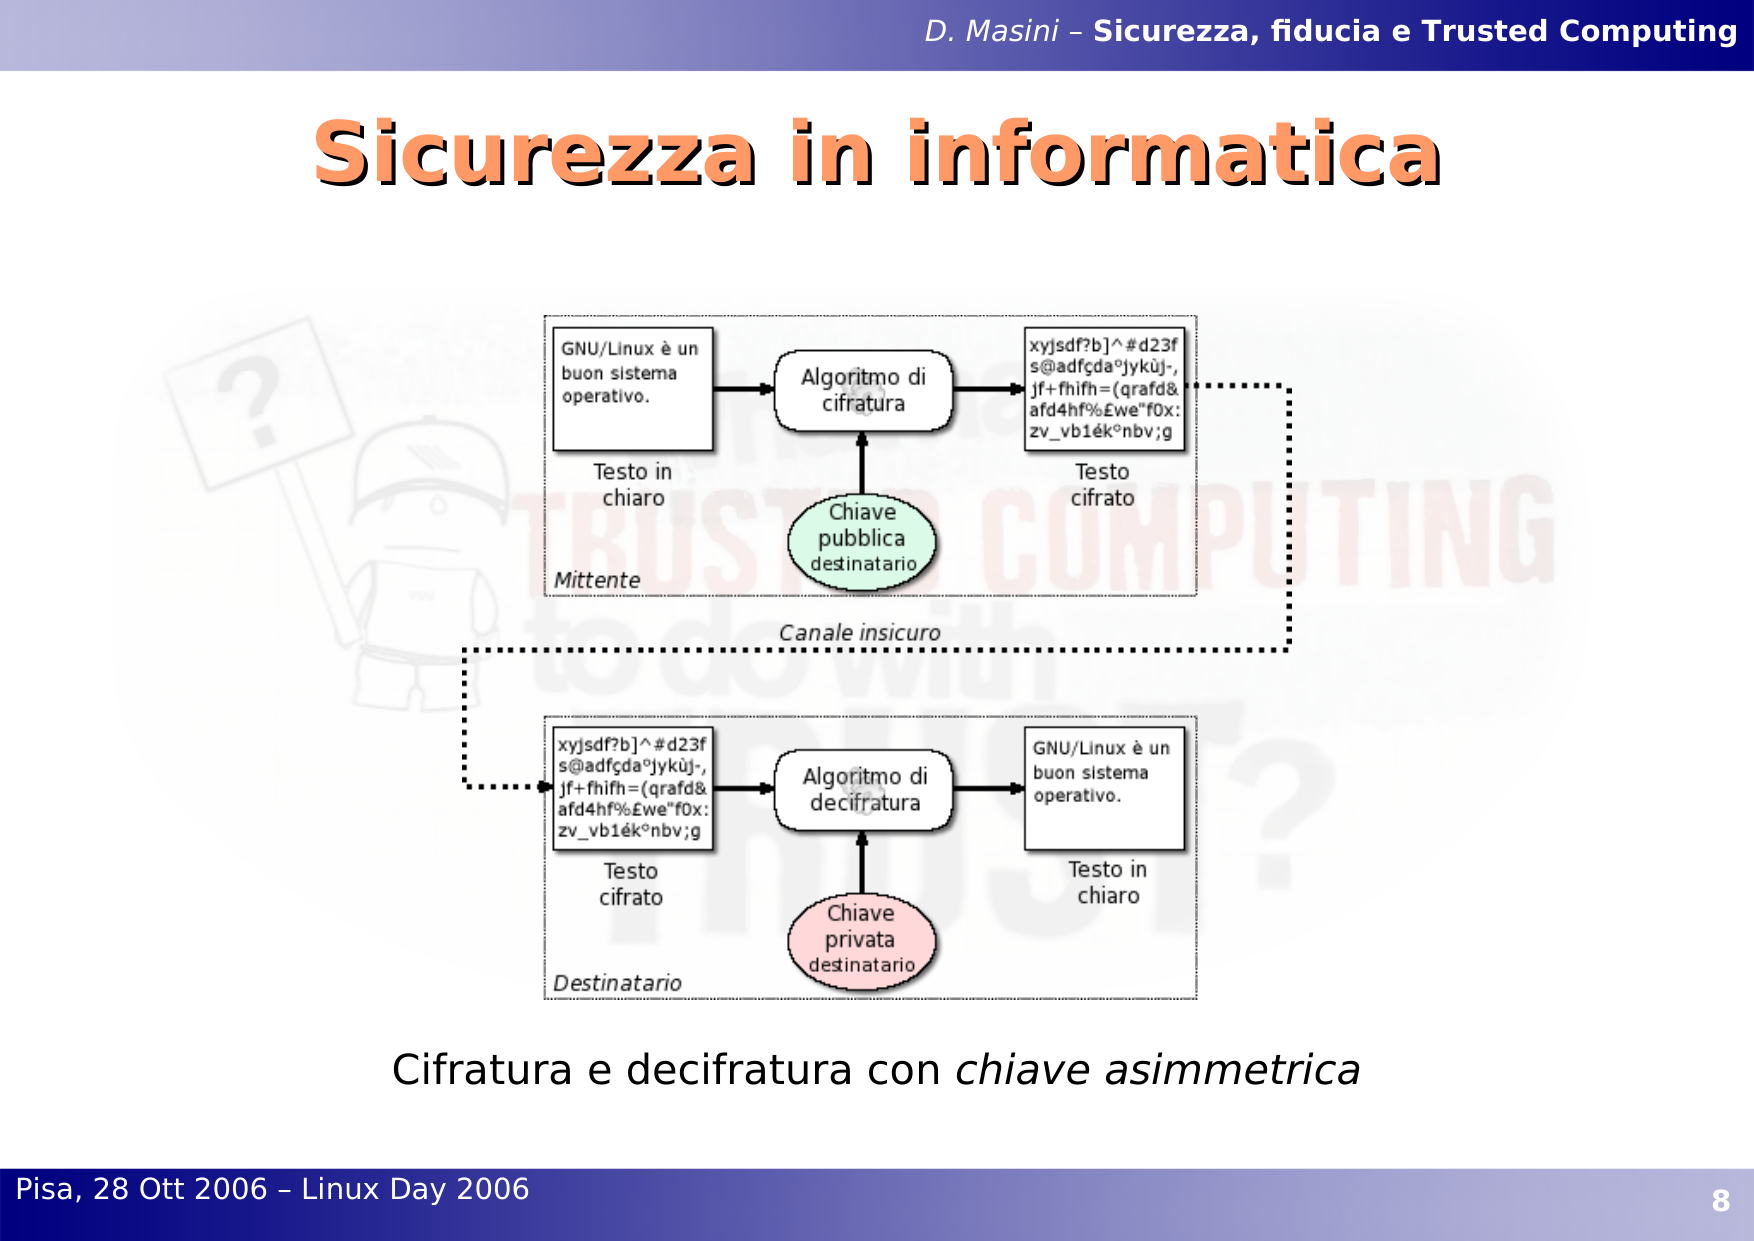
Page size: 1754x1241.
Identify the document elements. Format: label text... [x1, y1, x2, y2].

text_box D. Masini – Sicurezza, fiducia e Trusted Computing [602, 7, 1754, 63]
picture [0, 0, 1754, 1241]
text_box Pisa, 28 Ott 2006 – Linux Day 2006 [0, 1175, 1314, 1234]
text_box Cifratura e decifratura con chiave asimmetrica [93, 1047, 1661, 1109]
text_box <numero> [1641, 1185, 1732, 1223]
title Sicurezza in informatica [87, 49, 1667, 257]
